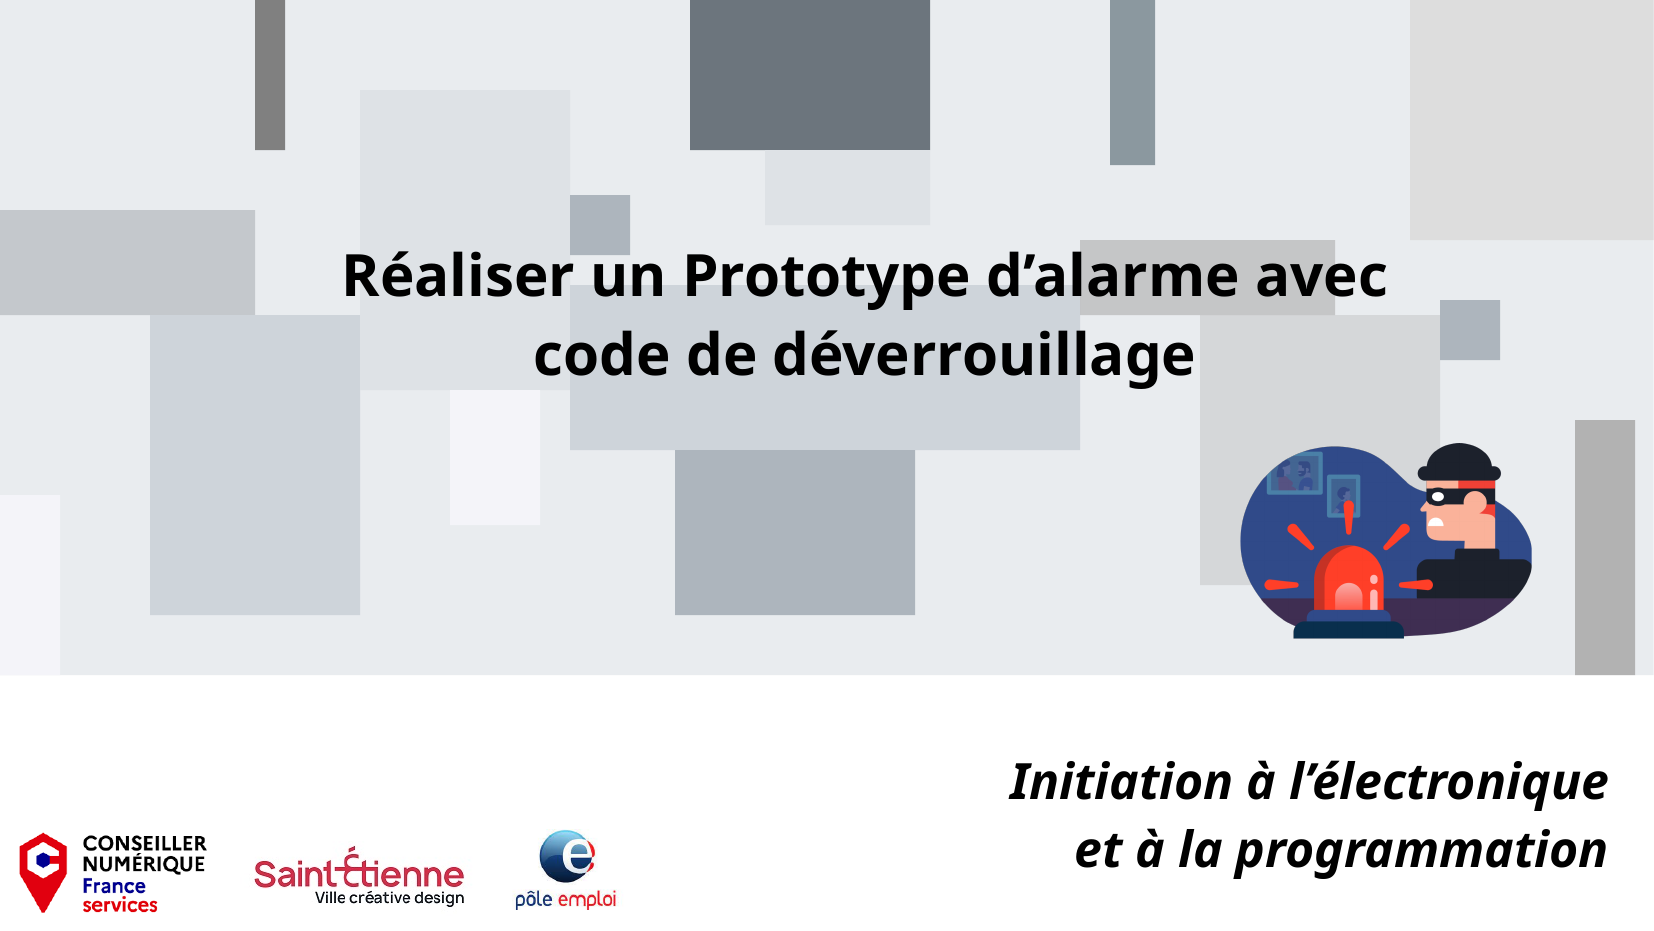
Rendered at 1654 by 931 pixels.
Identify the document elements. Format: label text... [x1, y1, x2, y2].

text_box Réaliser un Prototype d’alarme avec code de déverrouillage [289, 147, 1441, 480]
text_box Initiation à l’électronique et à la programmation [708, 738, 1625, 890]
picture [1240, 442, 1532, 639]
picture [0, 812, 656, 931]
